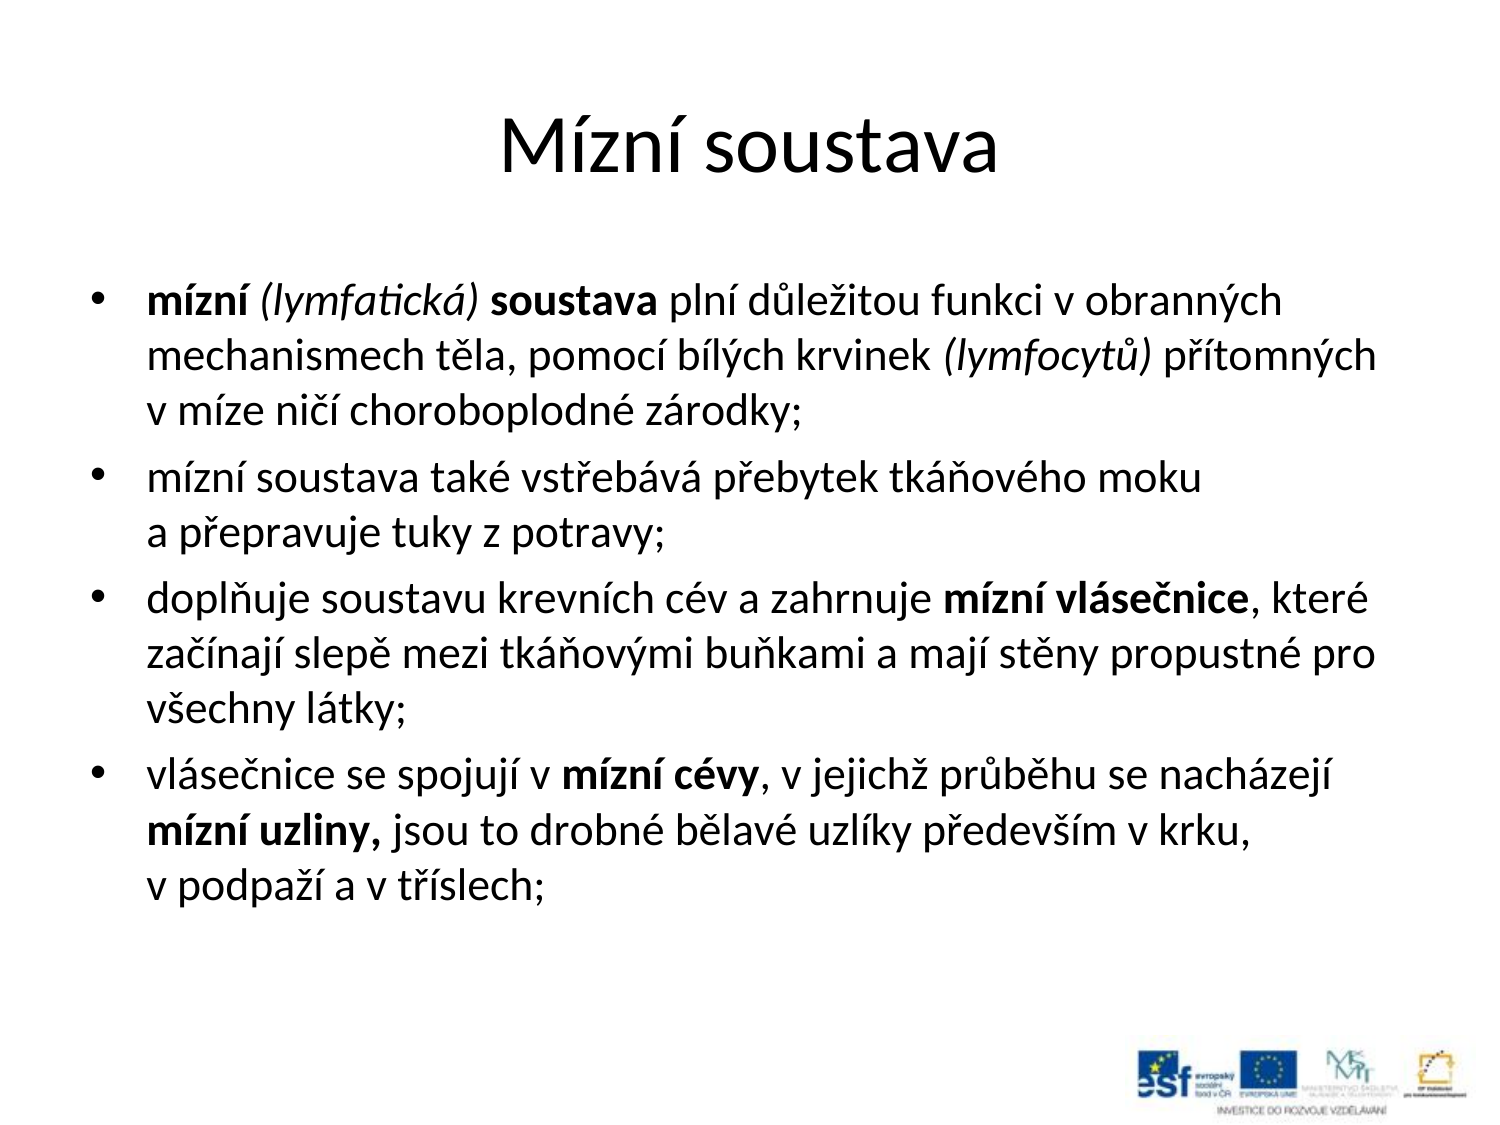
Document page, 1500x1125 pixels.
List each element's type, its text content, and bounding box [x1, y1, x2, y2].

list mízní (lymfatická) soustava plní důležitou funkci v obranných mechanismech těla, pomocí bílých krvinek (lymfocytů) přítomných v míze ničí choroboplodné zárodky; mízní soustava také vstřebává přebytek tkáňového moku a přepravuje tuky z potravy; doplňuje soustavu krevních cév a zahrnuje mízní vlásečnice, které začínají slepě mezi tkáňovými buňkami a mají stěny propustné pro všechny látky; vlásečnice se spojují v mízní cévy, v jejichž průběhu se nacházejí mízní uzliny, jsou to drobné bělavé uzlíky především v krku, v podpaží a v tříslech; [75, 262, 1426, 1006]
title Mízní soustava [75, 45, 1426, 233]
picture [1125, 1035, 1476, 1125]
